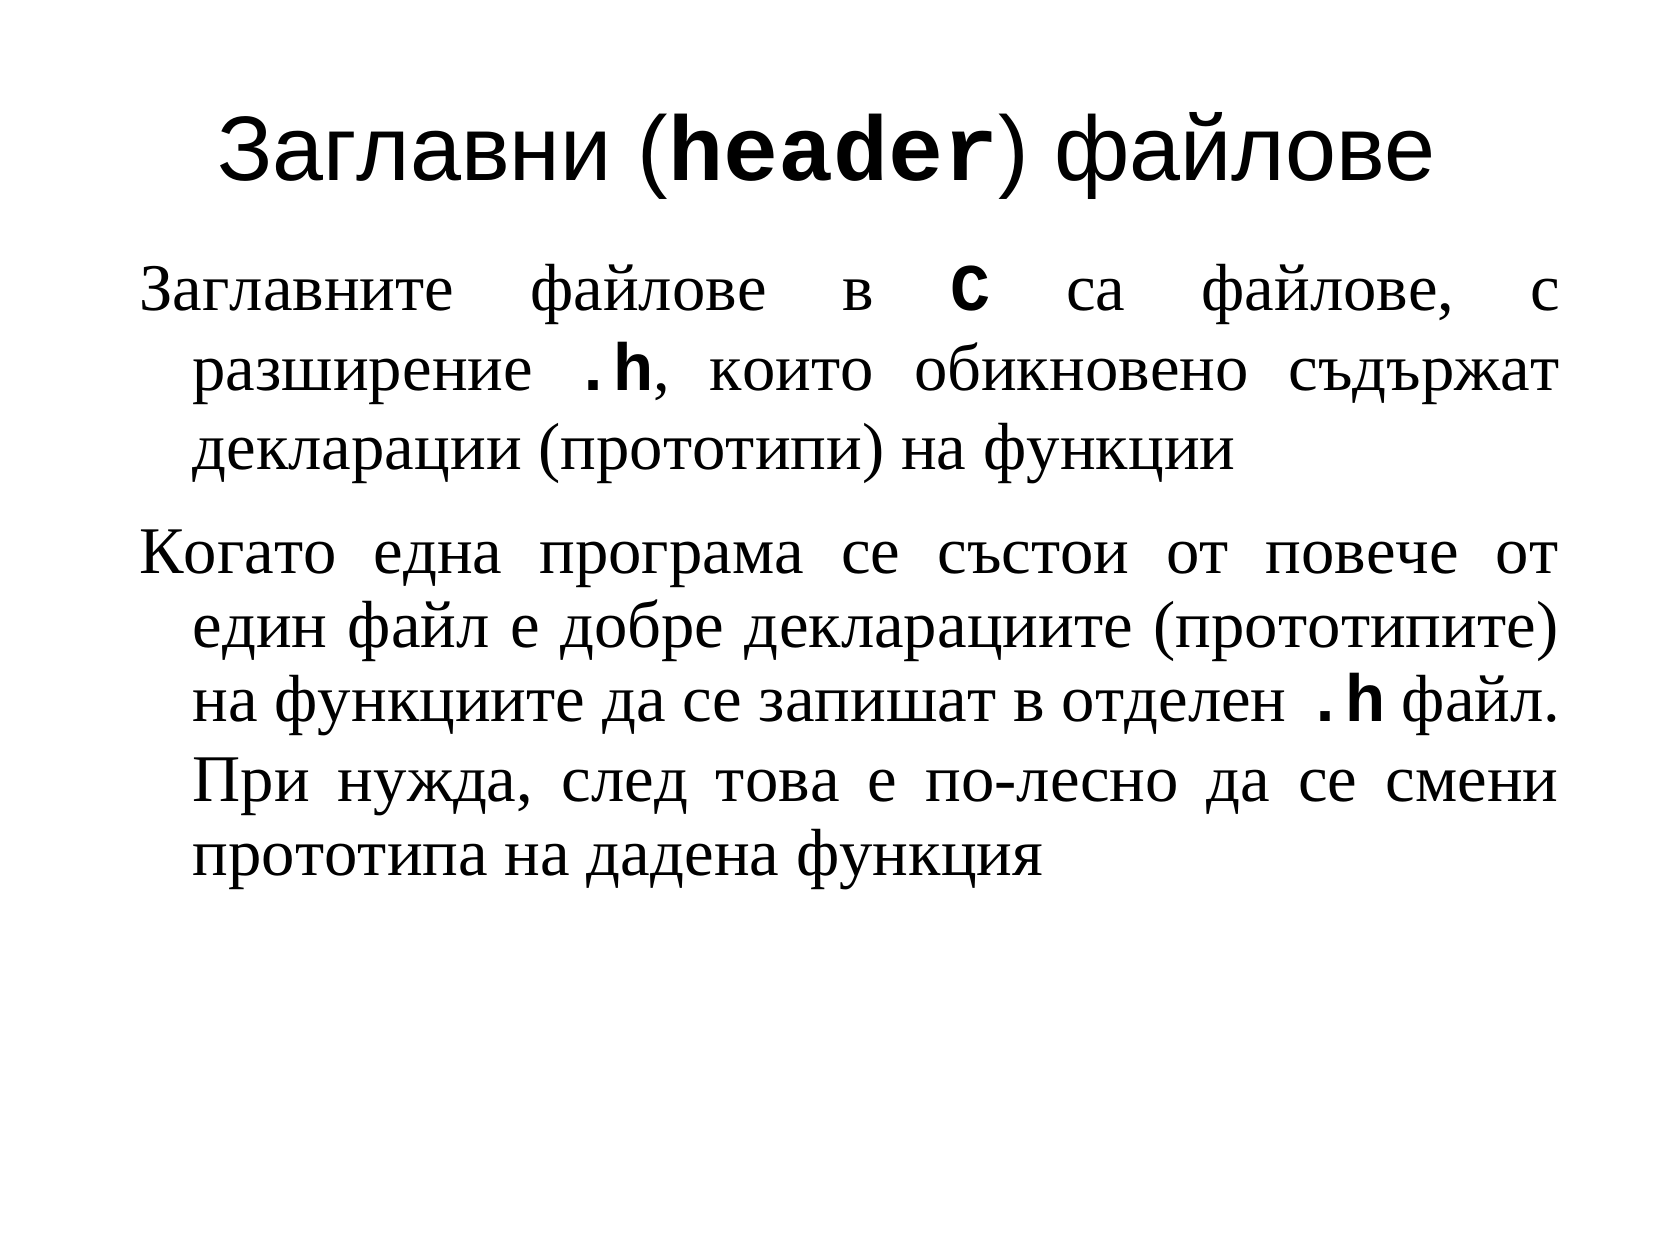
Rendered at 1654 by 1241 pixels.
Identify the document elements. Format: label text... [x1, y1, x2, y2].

list Заглавните файлове в C са файлове, с разширение .h, които обикновено съдържат декларации (прототипи) на функции Когато една програма се състои от повече от един файл е добре декларациите (прототипите) на функциите да се запишат в отделен .h файл. При нужда, след това е по-лесно да се смени прототипа на дадена функция [121, 251, 1561, 1047]
title Заглавни (header) файлове [82, 49, 1571, 257]
